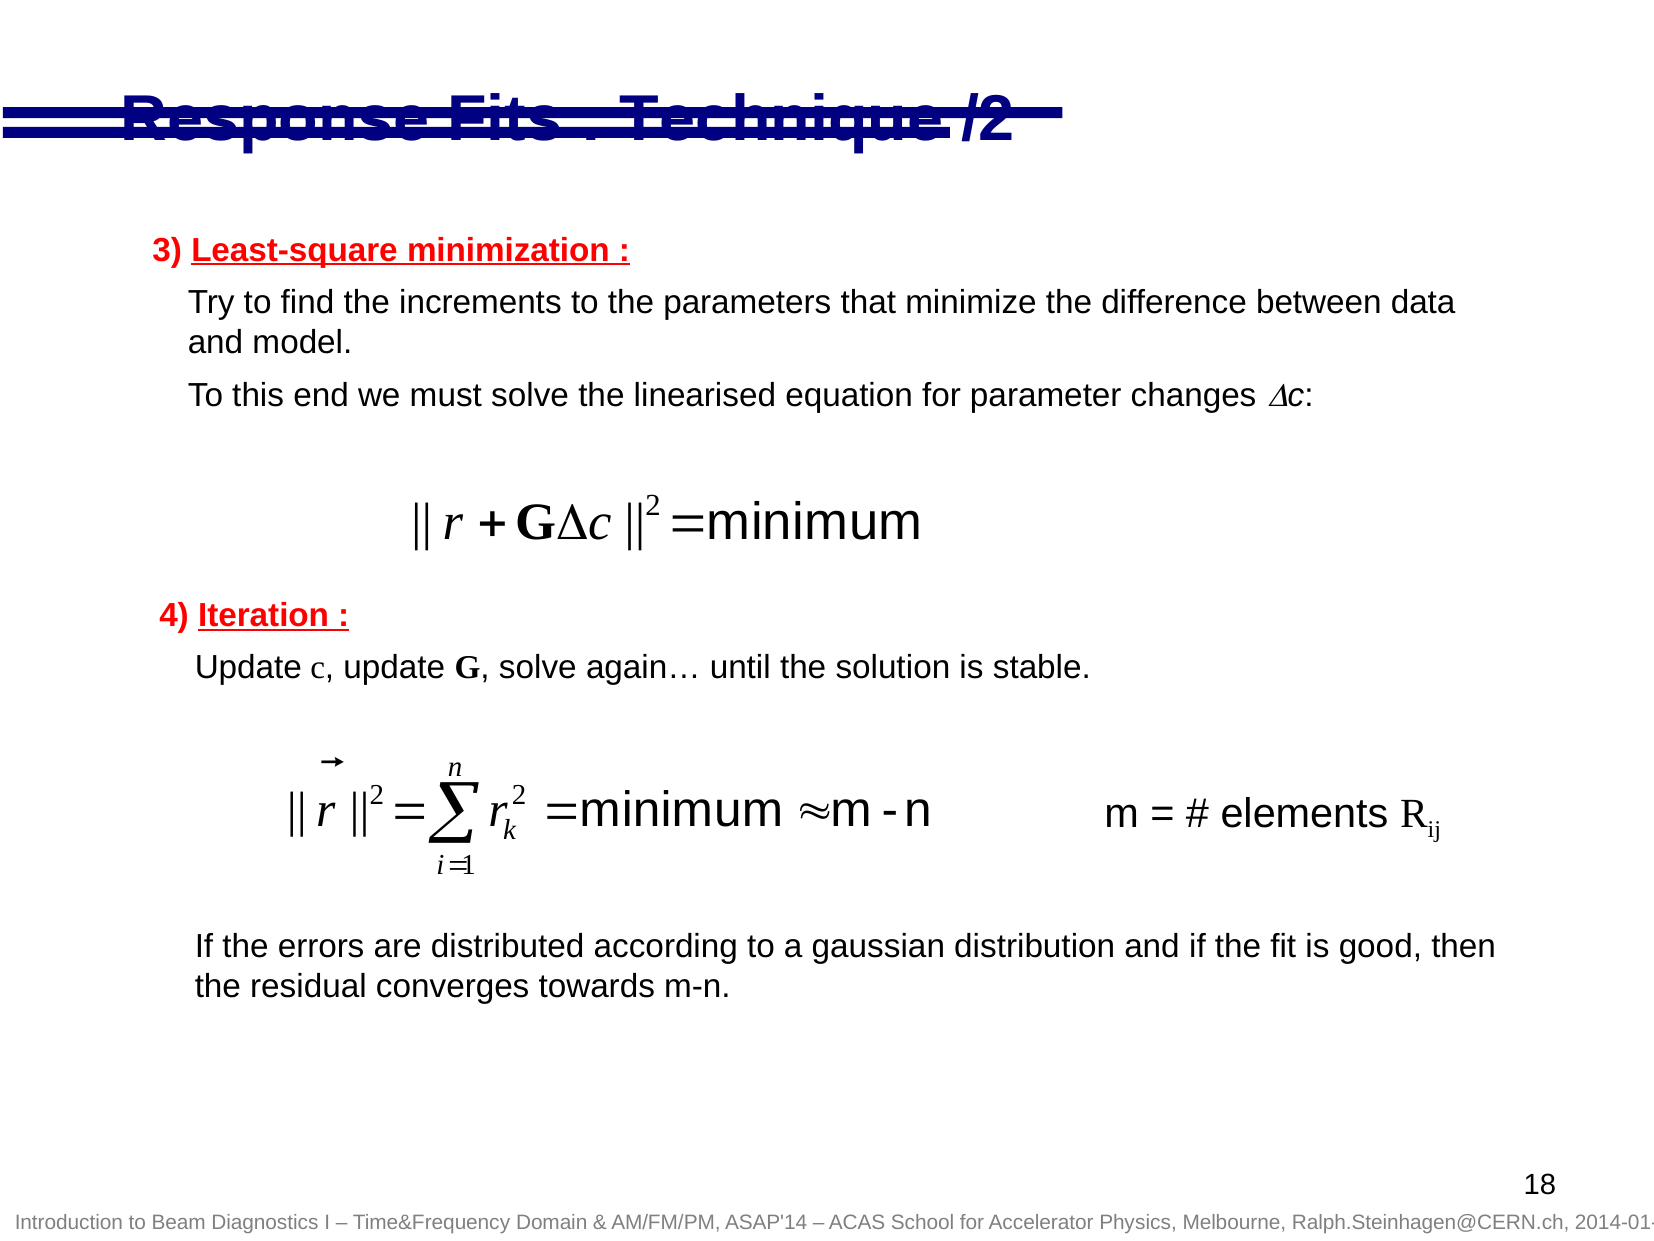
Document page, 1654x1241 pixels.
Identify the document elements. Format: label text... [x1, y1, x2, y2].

text_box <number> [1184, 1157, 1571, 1216]
chart [406, 482, 934, 561]
title Response Fits : Technique /2 [82, 49, 1558, 180]
text_box 4) Iteration : Update c, update G, solve again… until the solution is stable. [144, 585, 1402, 694]
text_box m = # elements Rij [1054, 778, 1457, 851]
text_box If the errors are distributed according to a gaussian distribution and if the fit is good, then the residual converges towards m-n. [144, 916, 1551, 1012]
text_box 3) Least-square minimization : Try to find the increments to the parameters that minimize the difference between data and model. To this end we must solve the linearised equation for parameter changes c: [137, 220, 1530, 421]
chart [282, 744, 940, 885]
